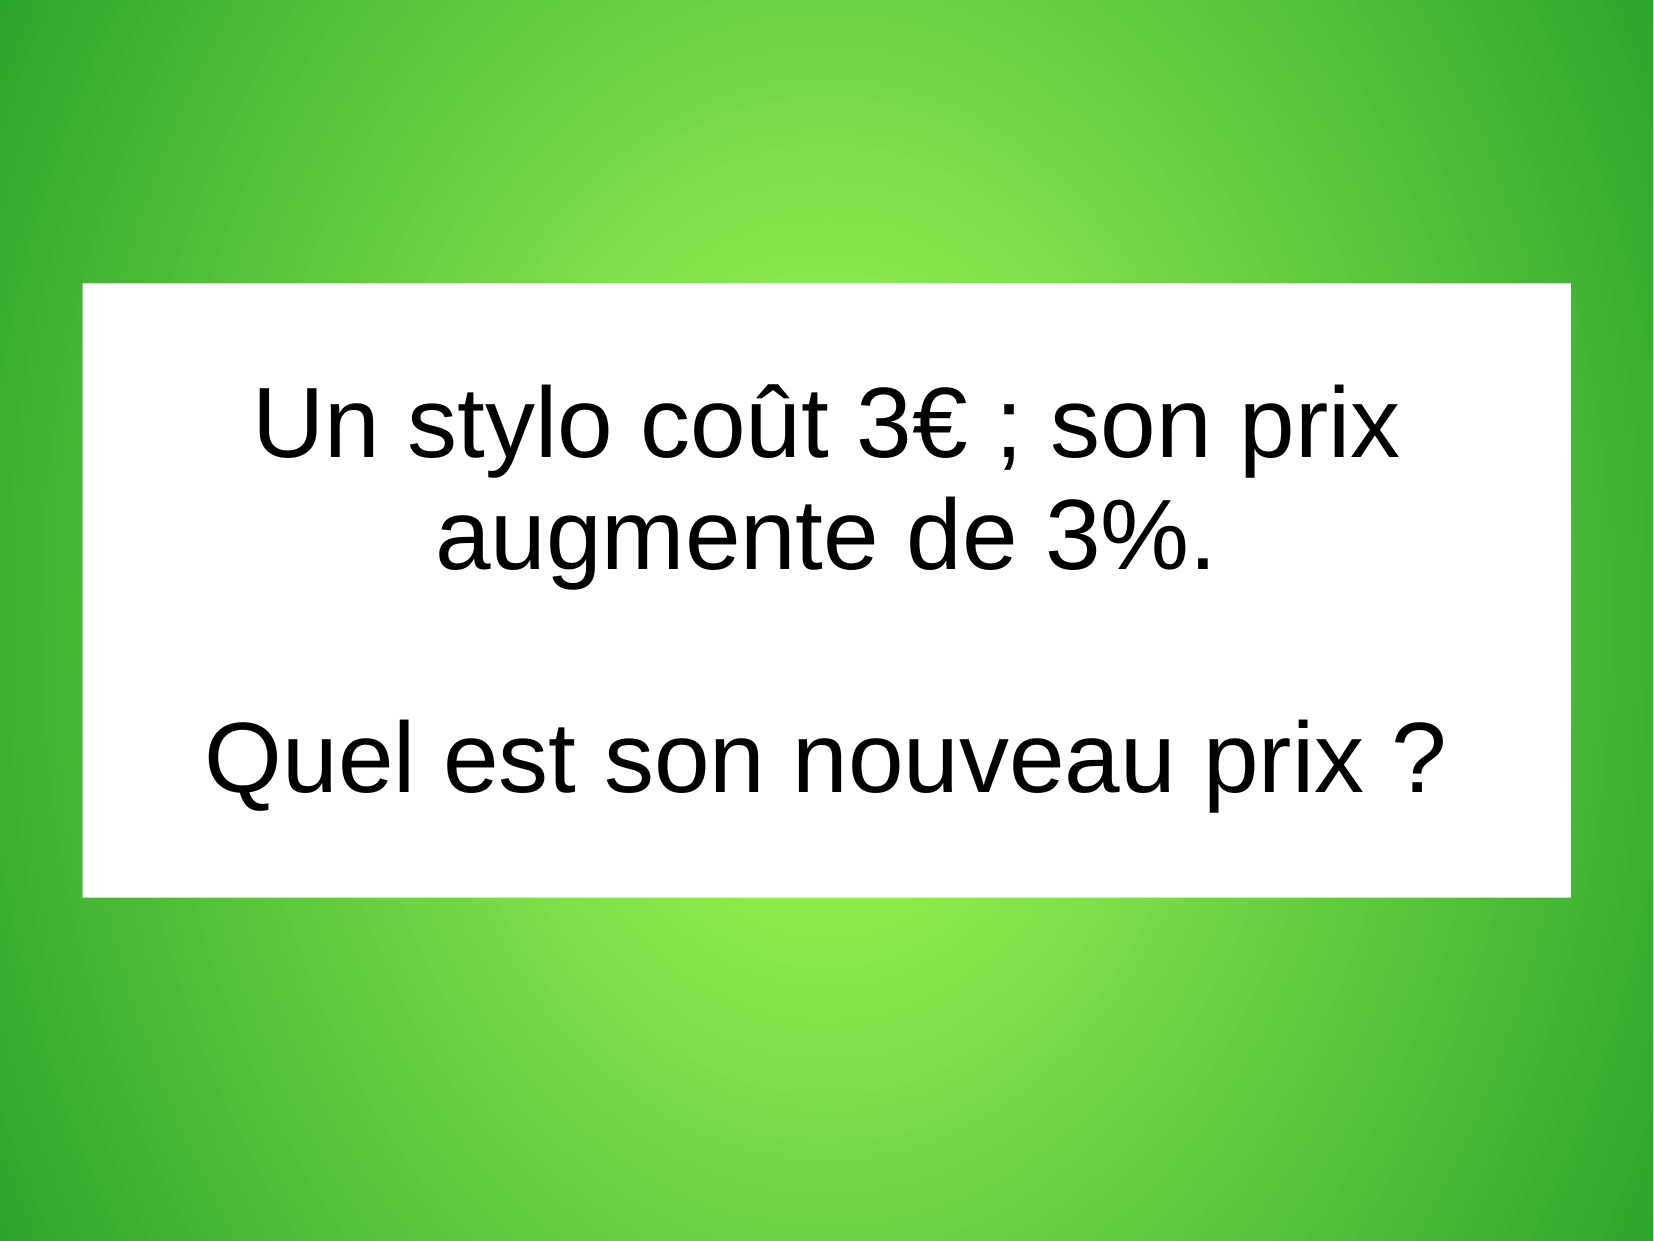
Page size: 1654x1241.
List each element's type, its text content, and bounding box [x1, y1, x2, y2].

picture [0, 0, 1654, 1241]
subtitle Un stylo coût 3€ ; son prix augmente de 3%. Quel est son nouveau prix ? [82, 283, 1571, 898]
